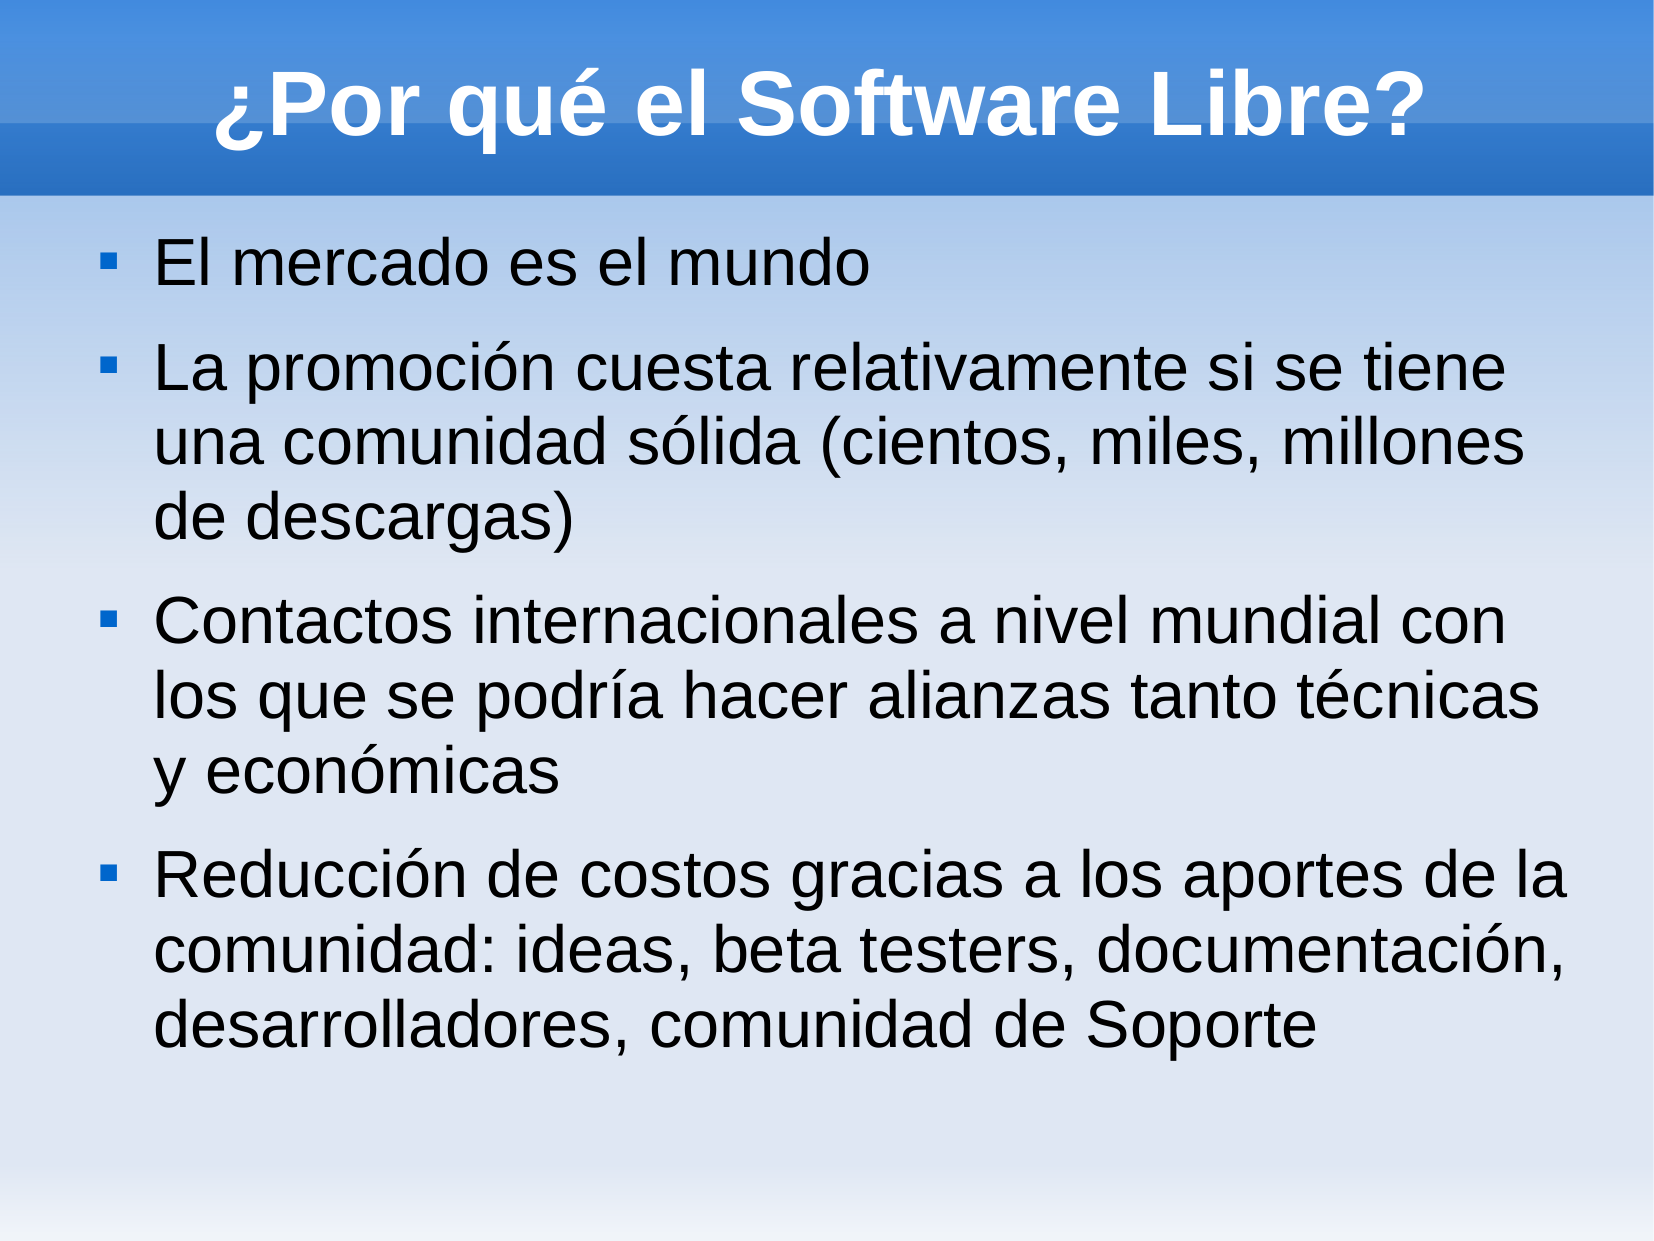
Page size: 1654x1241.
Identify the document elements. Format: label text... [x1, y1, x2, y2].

list El mercado es el mundo La promoción cuesta relativamente si se tiene una comunidad sólida (cientos, miles, millones de descargas) Contactos internacionales a nivel mundial con los que se podría hacer alianzas tanto técnicas y económicas Reducción de costos gracias a los aportes de la comunidad: ideas, beta testers, documentación, desarrolladores, comunidad de Soporte [82, 225, 1571, 1137]
picture [0, 0, 1654, 1241]
title ¿Por qué el Software Libre? [76, 7, 1565, 200]
